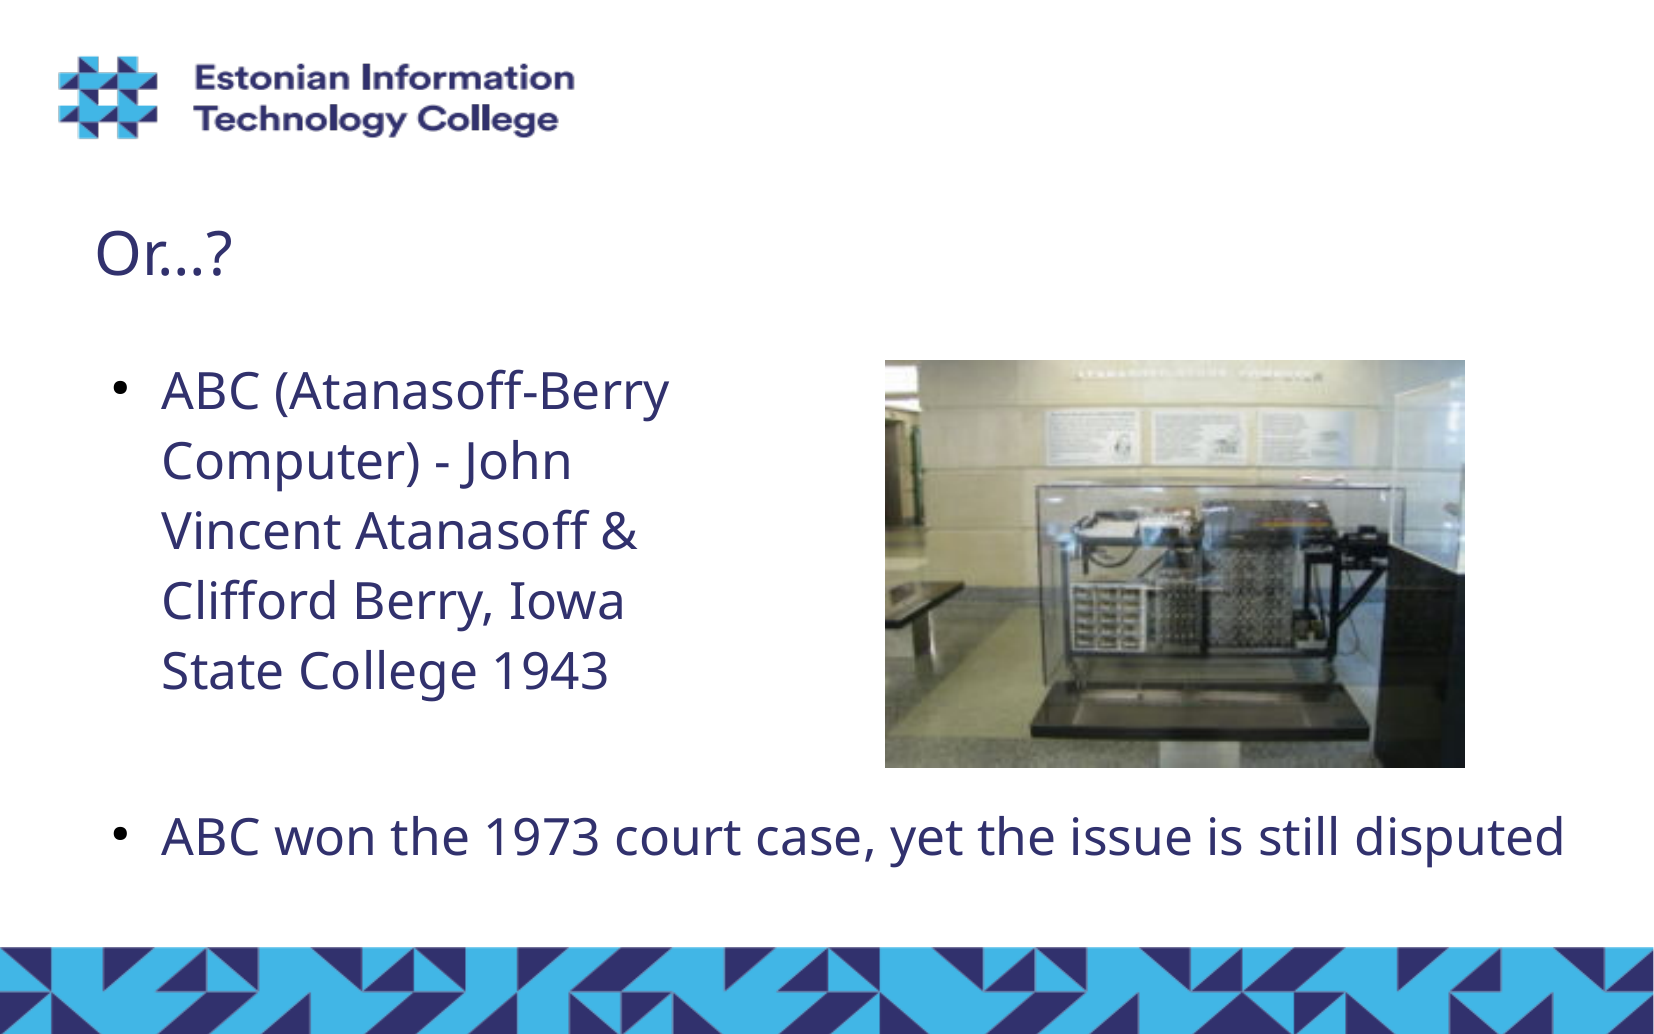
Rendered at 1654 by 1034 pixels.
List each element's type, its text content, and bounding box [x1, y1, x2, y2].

title Or…? [94, 165, 1231, 338]
picture [885, 360, 1465, 768]
list ABC (Atanasoff-Berry Computer) - John Vincent Atanasoff & Clifford Berry, Iowa State College 1943 ABC won the 1973 court case, yet the issue is still disputed [94, 354, 1607, 922]
